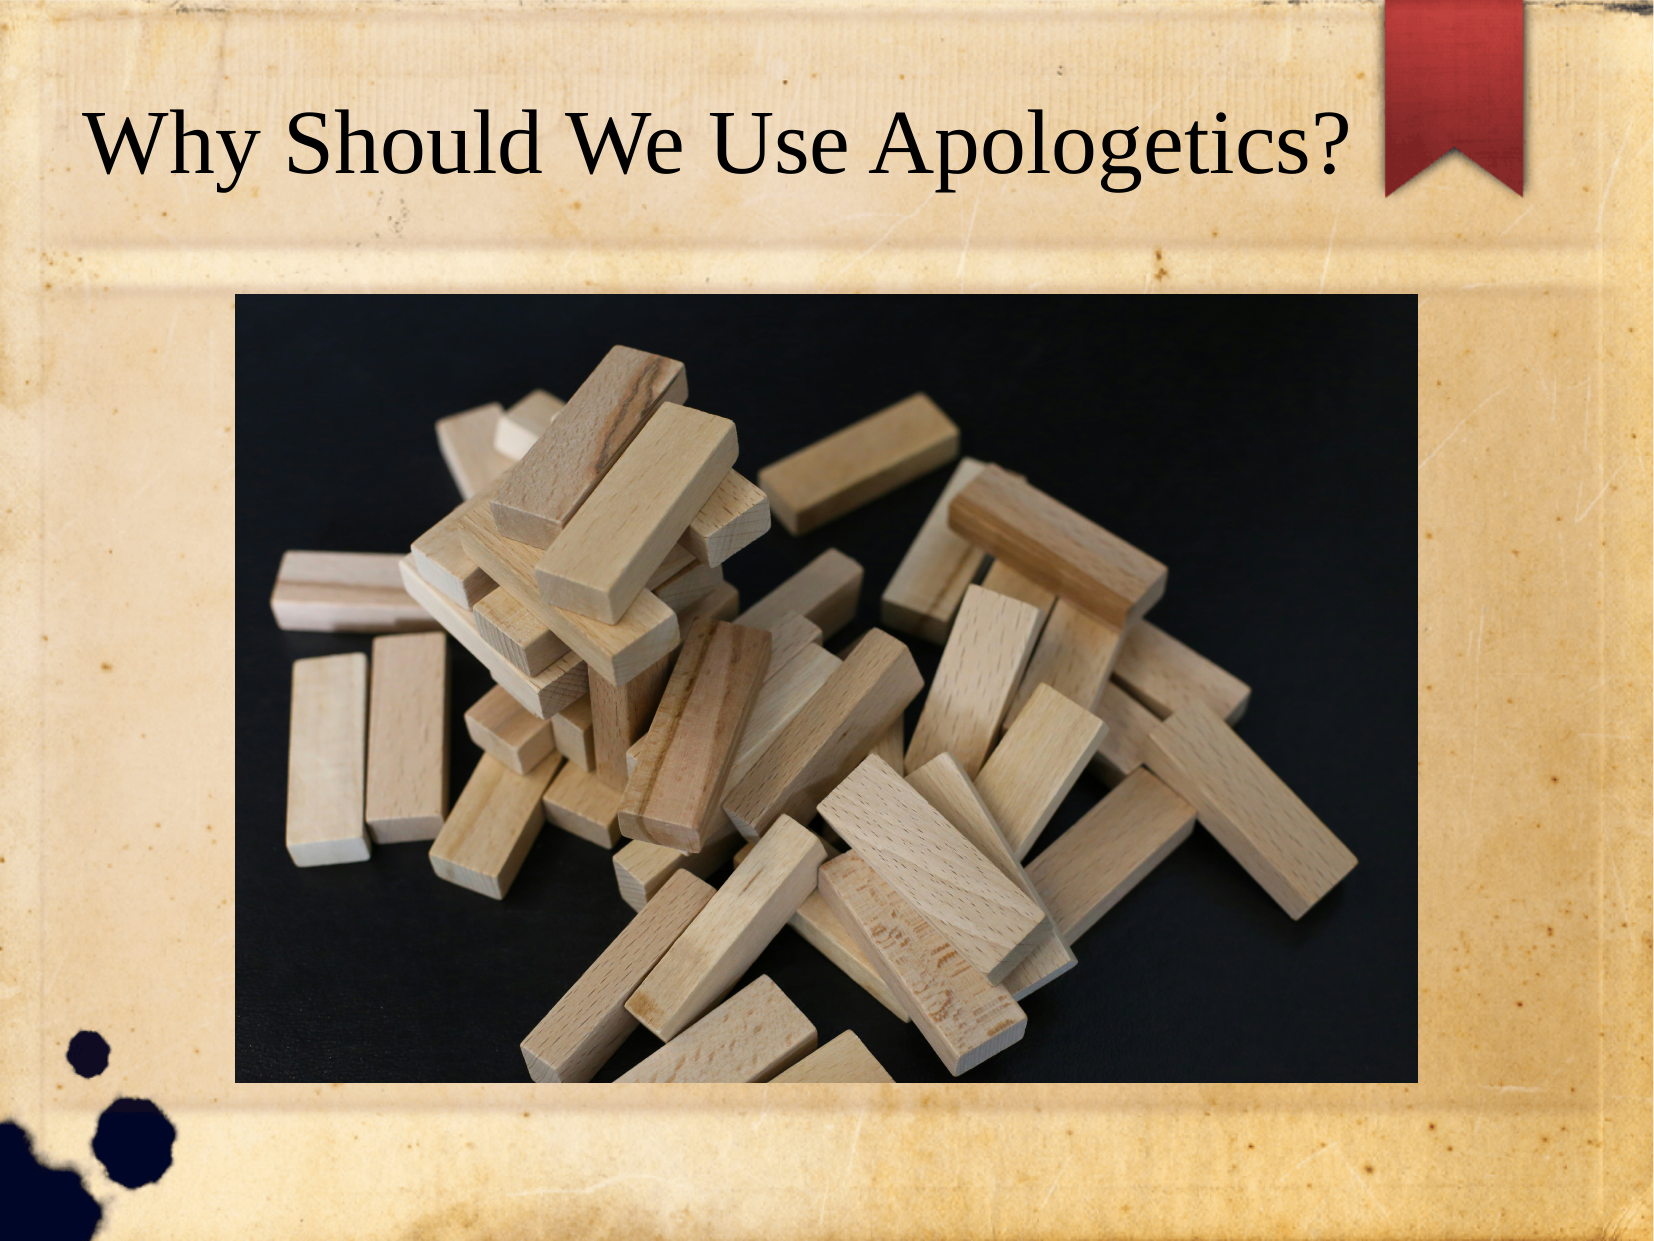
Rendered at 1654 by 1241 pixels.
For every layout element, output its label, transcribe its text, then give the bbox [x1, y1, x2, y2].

picture [0, 0, 1654, 1241]
title Why Should We Use Apologetics? [82, 41, 1388, 245]
